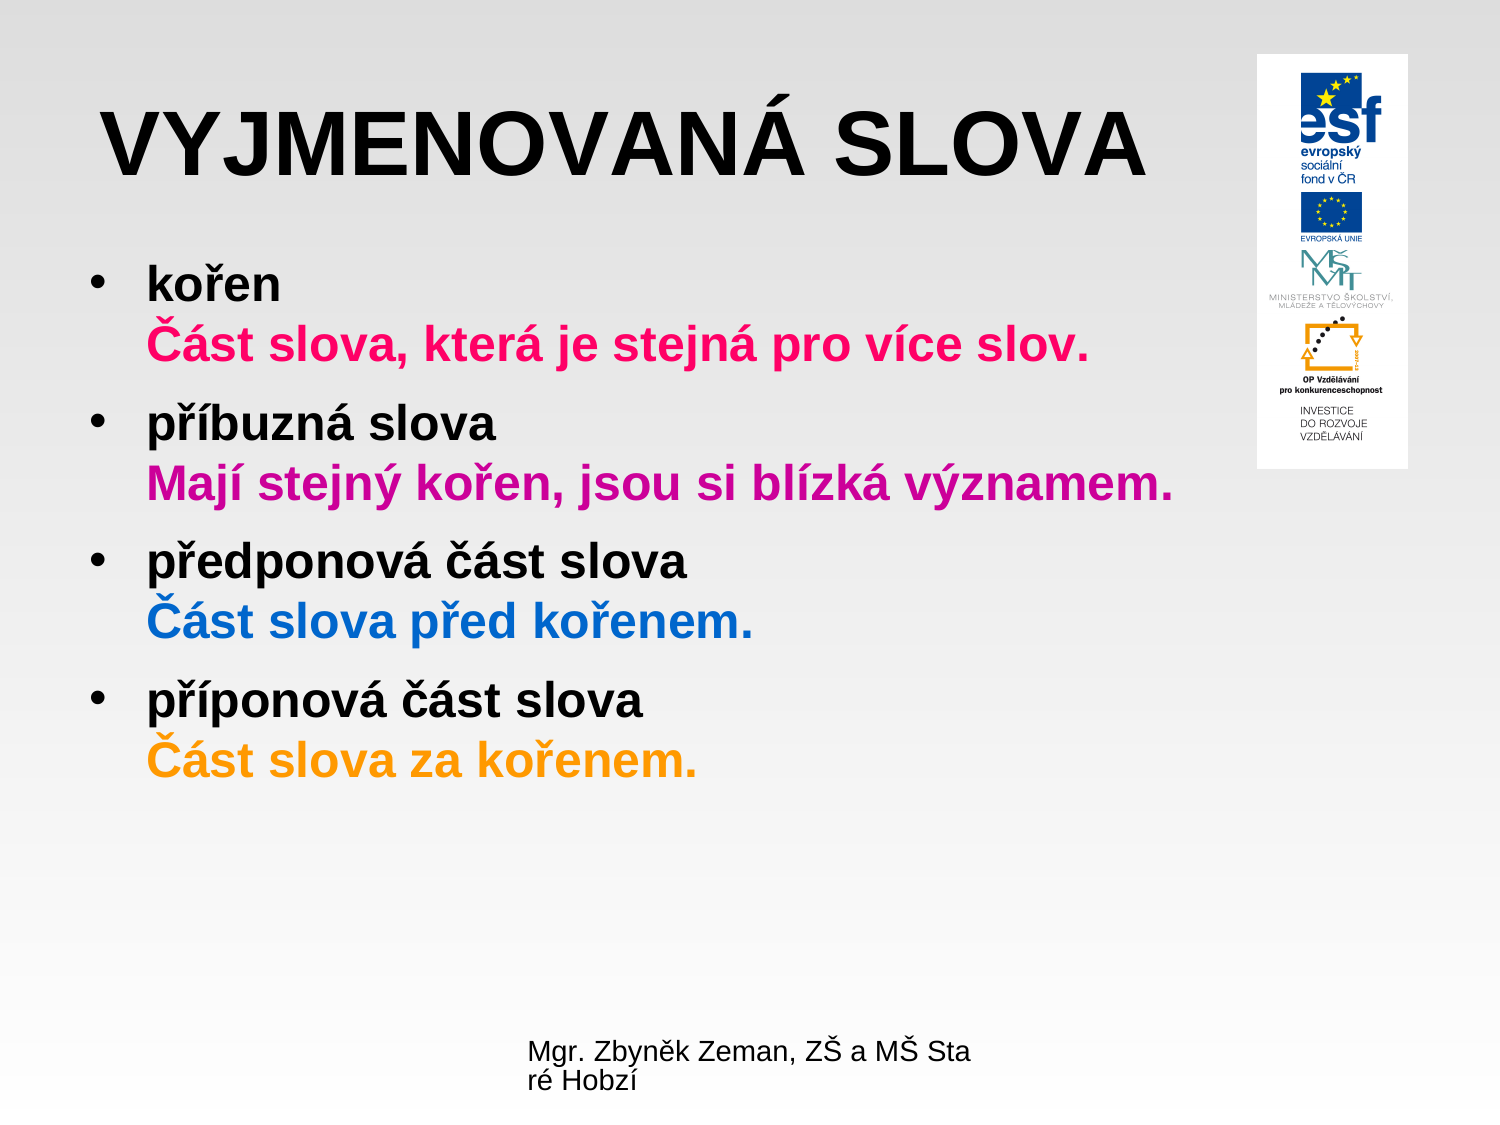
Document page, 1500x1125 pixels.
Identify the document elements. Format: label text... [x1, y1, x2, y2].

title VYJMENOVANÁ SLOVA [74, 45, 1176, 233]
picture [1257, 54, 1408, 469]
list kořen Část slova, která je stejná pro více slov. příbuzná slova Mají stejný kořen, jsou si blízká významem. předponová část slova Část slova před kořenem. příponová část slova Část slova za kořenem. [75, 243, 1199, 882]
